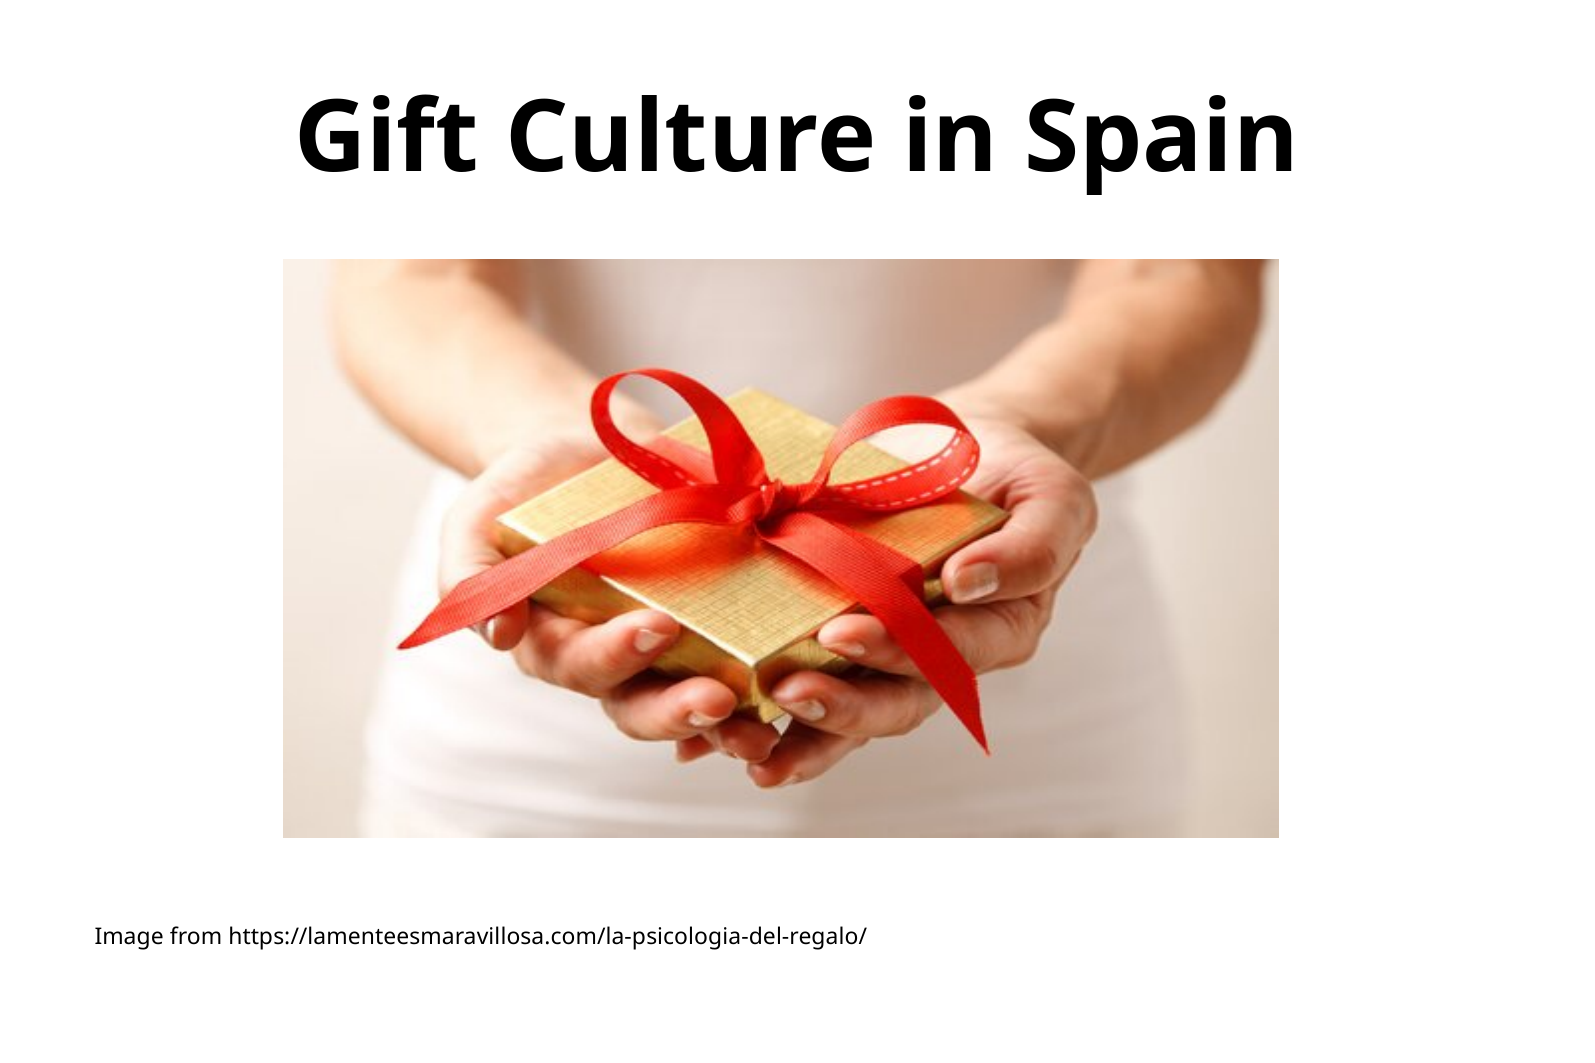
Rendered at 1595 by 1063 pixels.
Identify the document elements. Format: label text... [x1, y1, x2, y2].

list Image from https://lamenteesmaravillosa.com/la-psicologia-del-regalo/ [94, 921, 1515, 969]
title Gift Culture in Spain [79, 42, 1515, 220]
picture [283, 259, 1279, 838]
